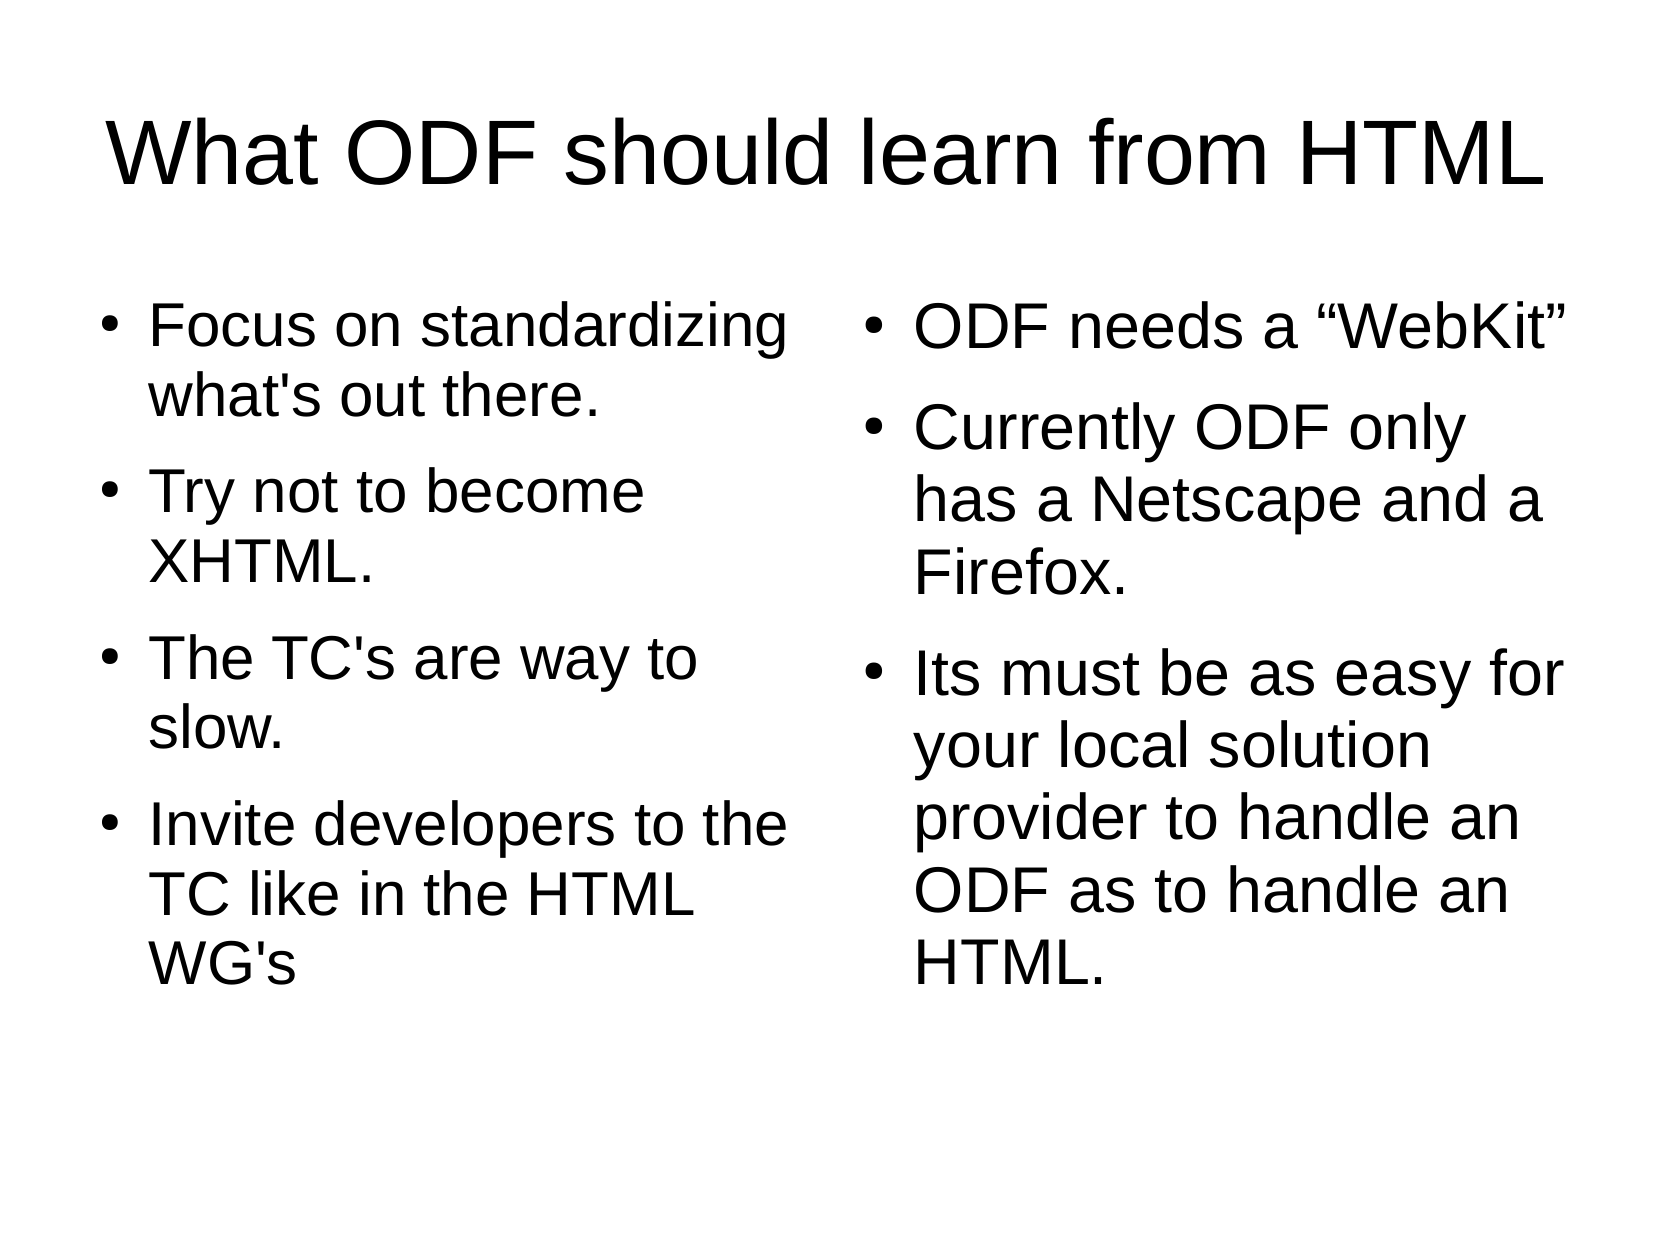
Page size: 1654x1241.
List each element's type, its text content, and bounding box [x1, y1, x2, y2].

list ODF needs a “WebKit” Currently ODF only has a Netscape and a Firefox. Its must be as easy for your local solution provider to handle an ODF as to handle an HTML. [845, 290, 1572, 1010]
list Focus on standardizing what's out there. Try not to become XHTML. The TC's are way to slow. Invite developers to the TC like in the HTML WG's [82, 290, 809, 1010]
title What ODF should learn from HTML [82, 49, 1571, 257]
